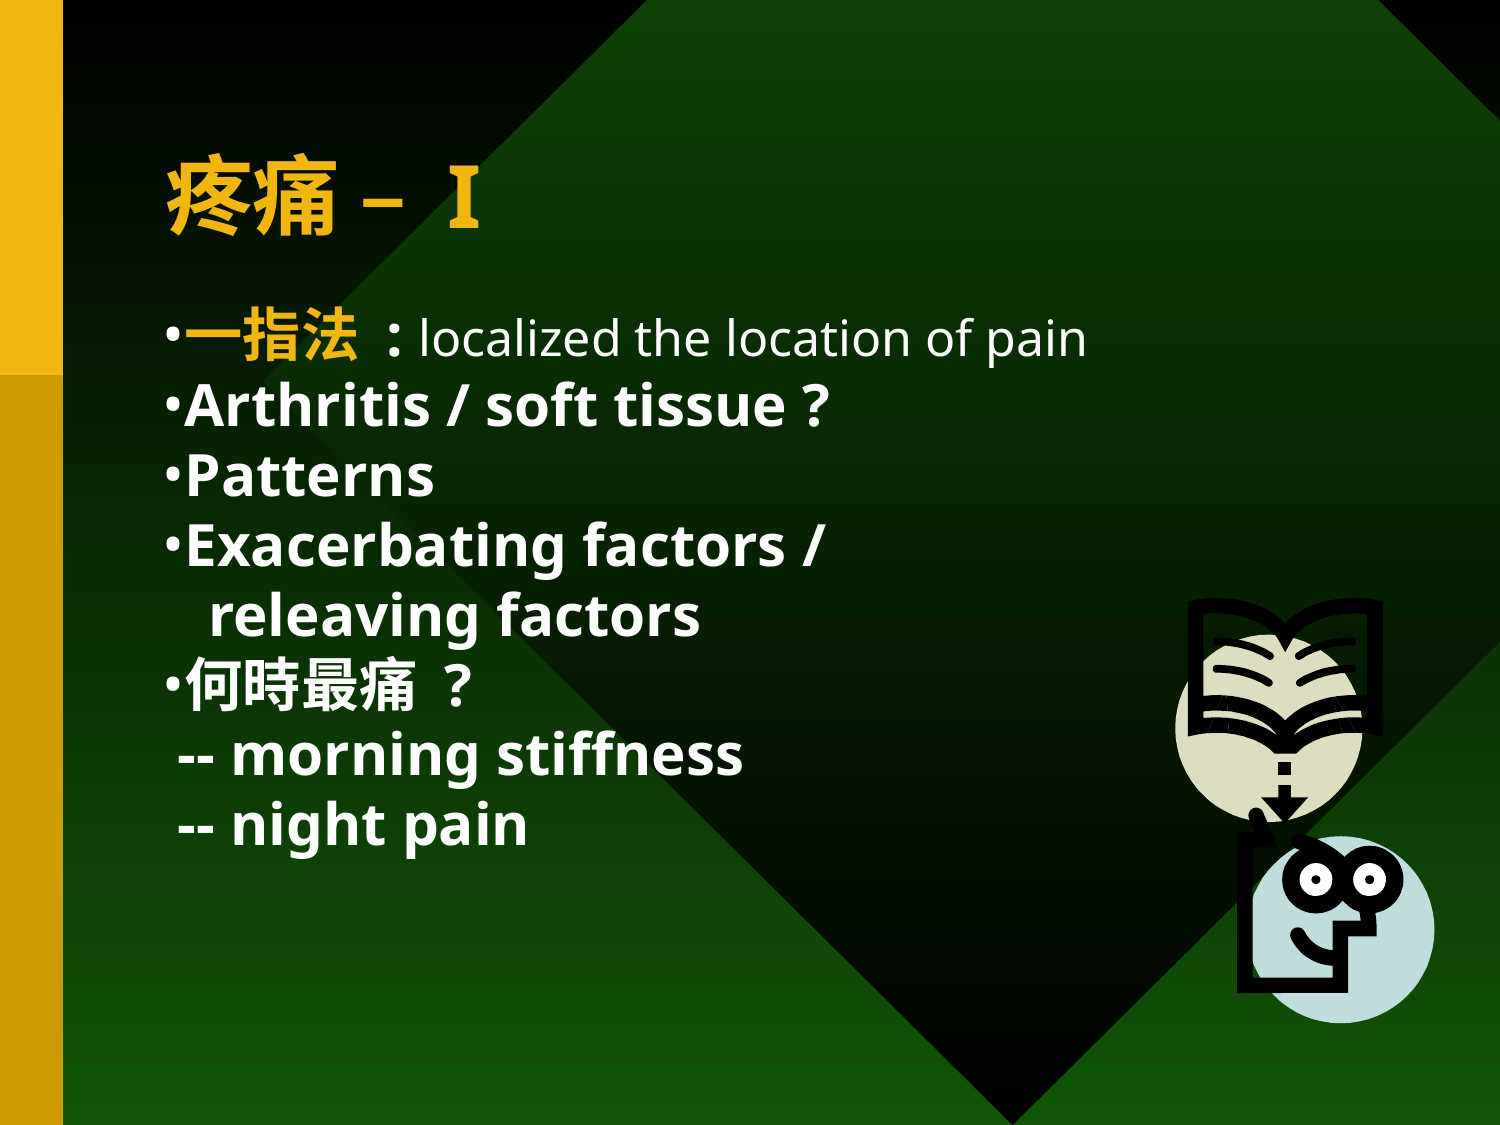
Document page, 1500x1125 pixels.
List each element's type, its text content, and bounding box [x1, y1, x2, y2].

picture [1175, 597, 1435, 1024]
title 疼痛 – I [150, 99, 1388, 288]
list 一指法 : localized the location of pain Arthritis / soft tissue ? Patterns Exacerbating factors / releaving factors 何時最痛 ? -- morning stiffness -- night pain [147, 290, 1315, 940]
